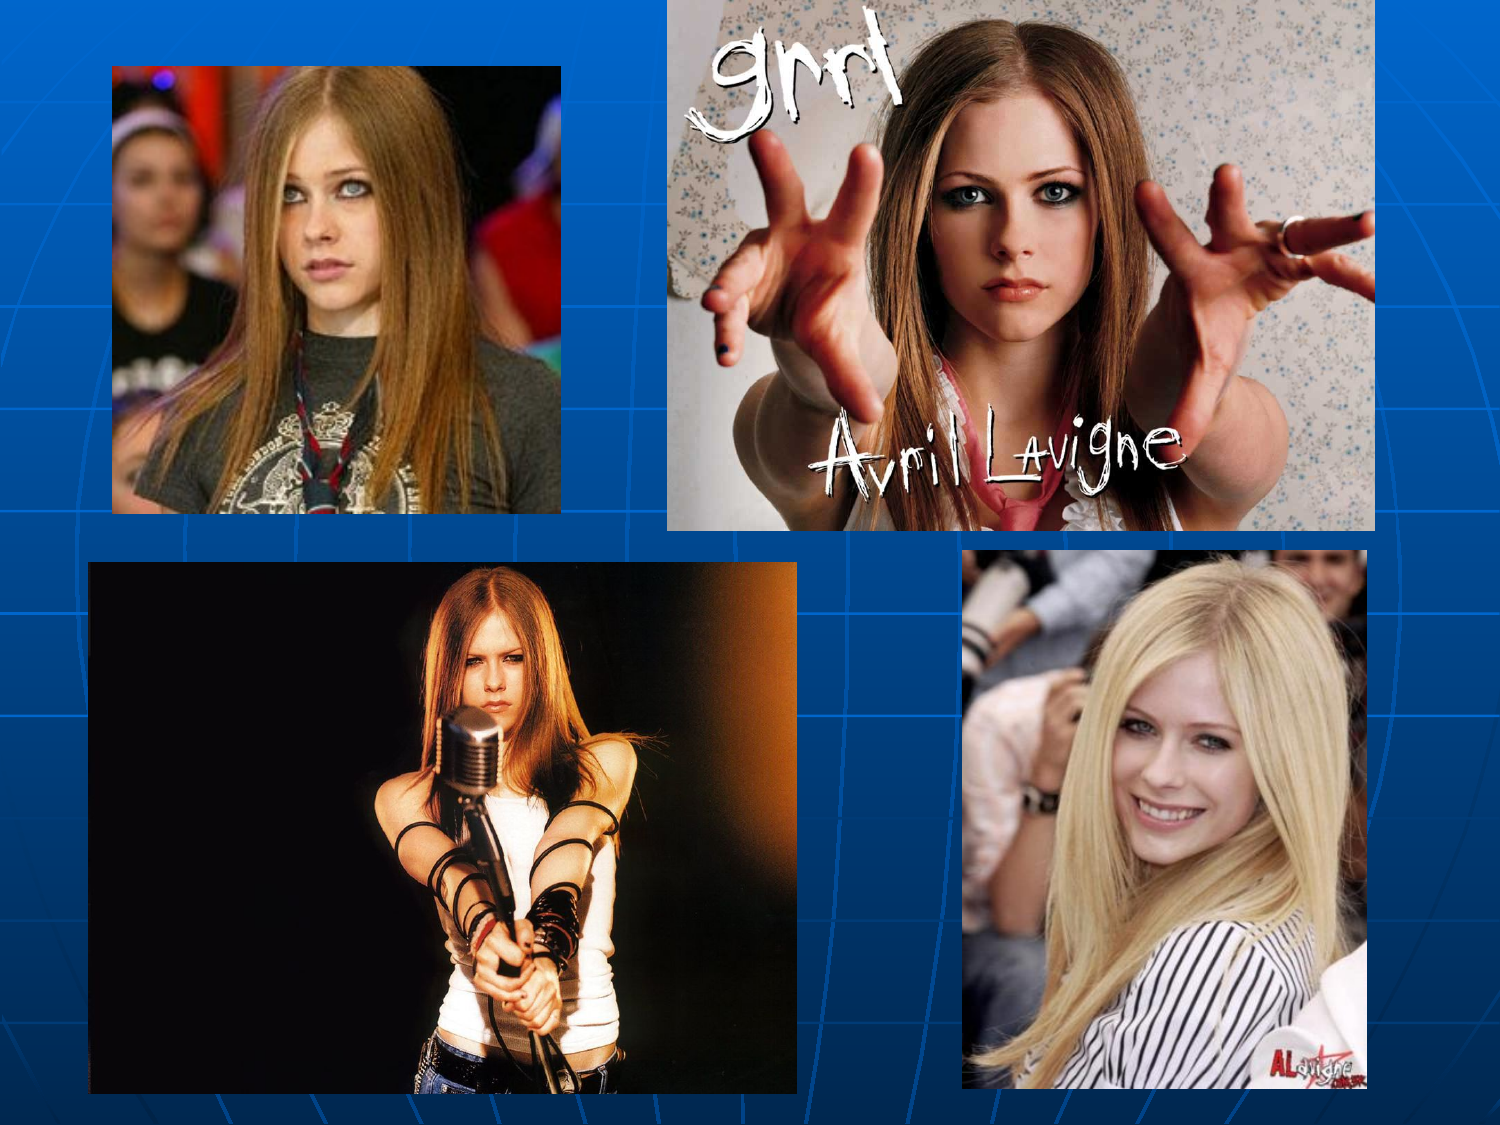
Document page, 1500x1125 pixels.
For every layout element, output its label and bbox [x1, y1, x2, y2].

picture [667, 0, 1375, 531]
picture [112, 66, 561, 514]
picture [88, 562, 797, 1094]
picture [962, 550, 1367, 1090]
